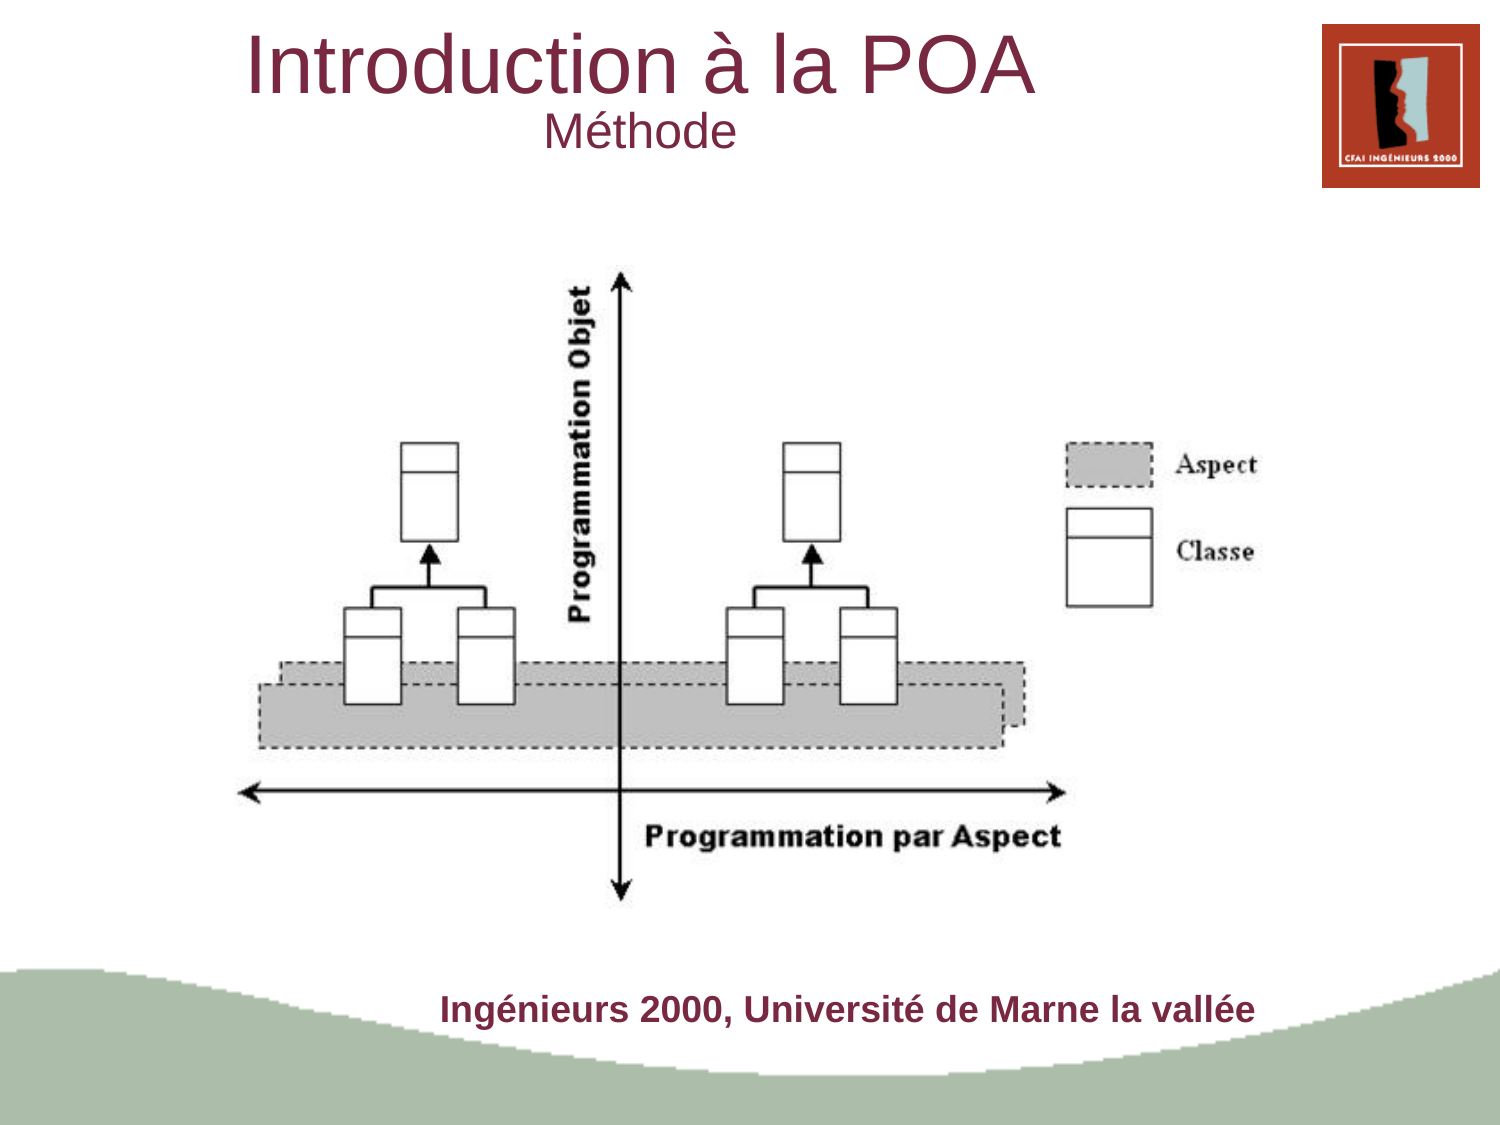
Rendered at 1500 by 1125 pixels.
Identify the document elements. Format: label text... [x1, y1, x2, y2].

picture [0, 265, 1500, 1125]
picture [1322, 24, 1480, 188]
title Introduction à la POA Méthode [0, 0, 1281, 188]
